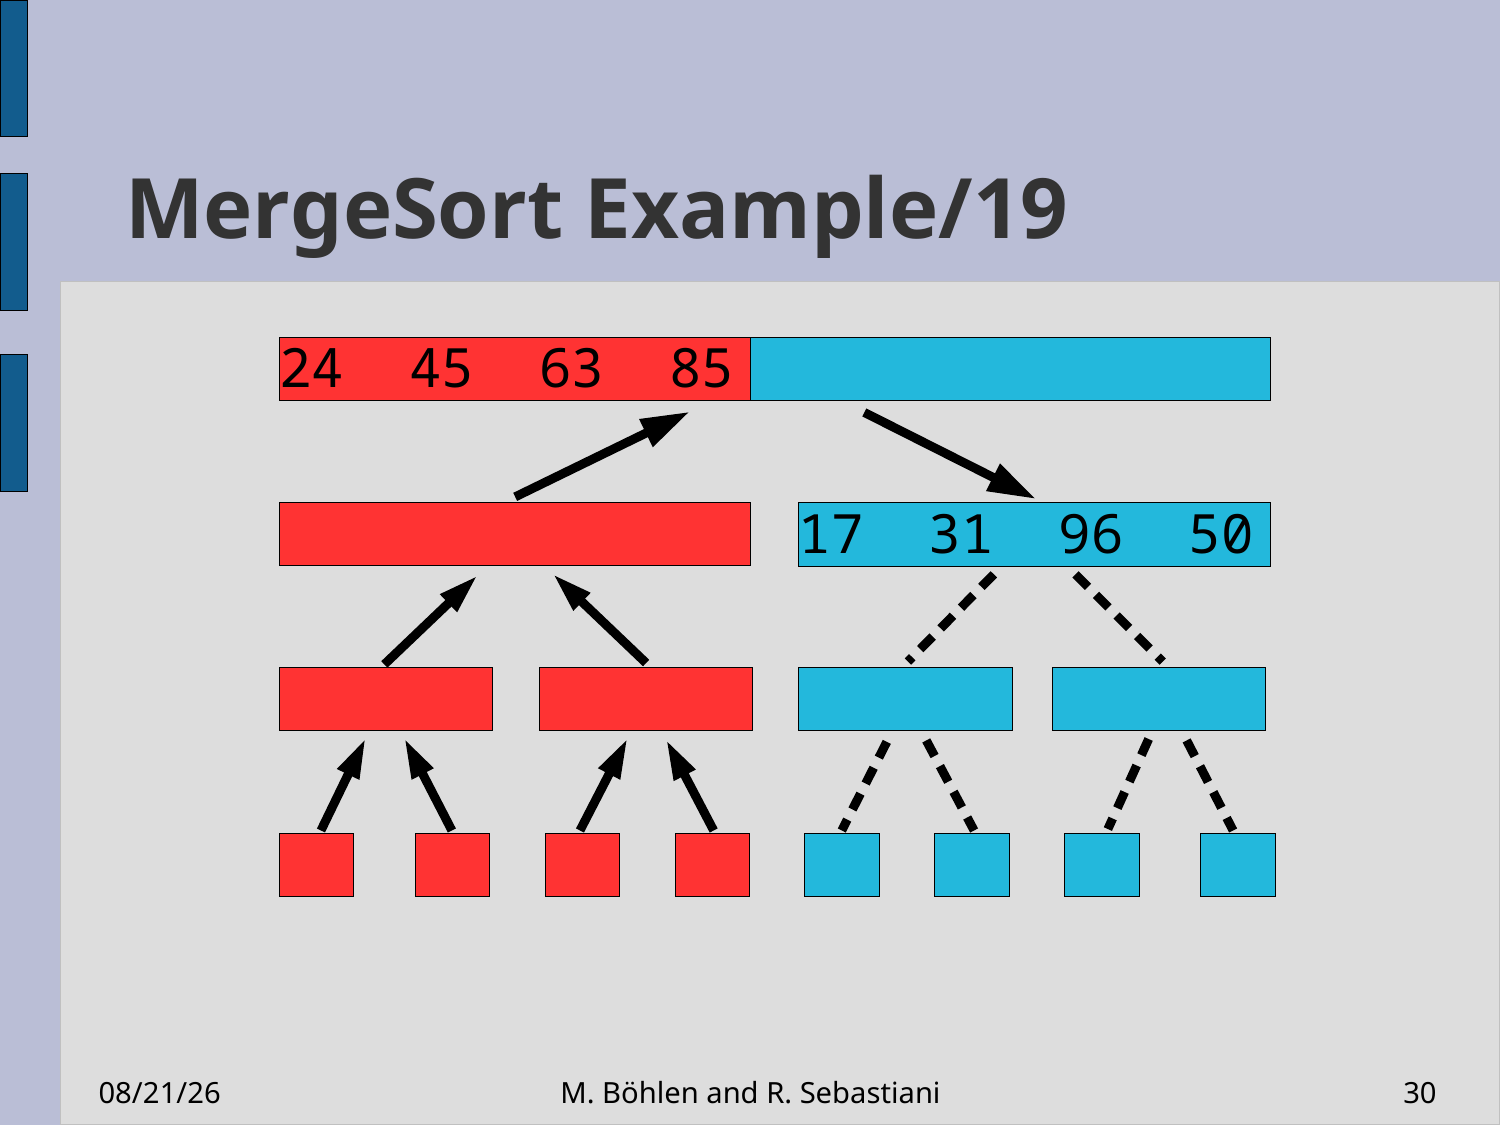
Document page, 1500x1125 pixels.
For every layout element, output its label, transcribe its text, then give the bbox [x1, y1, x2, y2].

text_box [539, 667, 753, 731]
text_box [279, 833, 354, 897]
text_box [1200, 833, 1276, 897]
text_box [415, 833, 490, 897]
text_box 24 45 63 85 [751, 337, 1271, 401]
text_box [1064, 833, 1140, 897]
text_box [804, 833, 880, 897]
text_box [545, 833, 620, 897]
text_box 17 31 96 50 [798, 502, 1271, 566]
text_box [798, 667, 1013, 731]
text_box [279, 502, 751, 566]
text_box [675, 833, 750, 897]
text_box [934, 833, 1010, 897]
text_box [1052, 667, 1266, 731]
title MergeSort Example/19 [110, 67, 1392, 271]
text_box 24 45 63 85 [279, 337, 751, 401]
text_box [279, 667, 493, 731]
